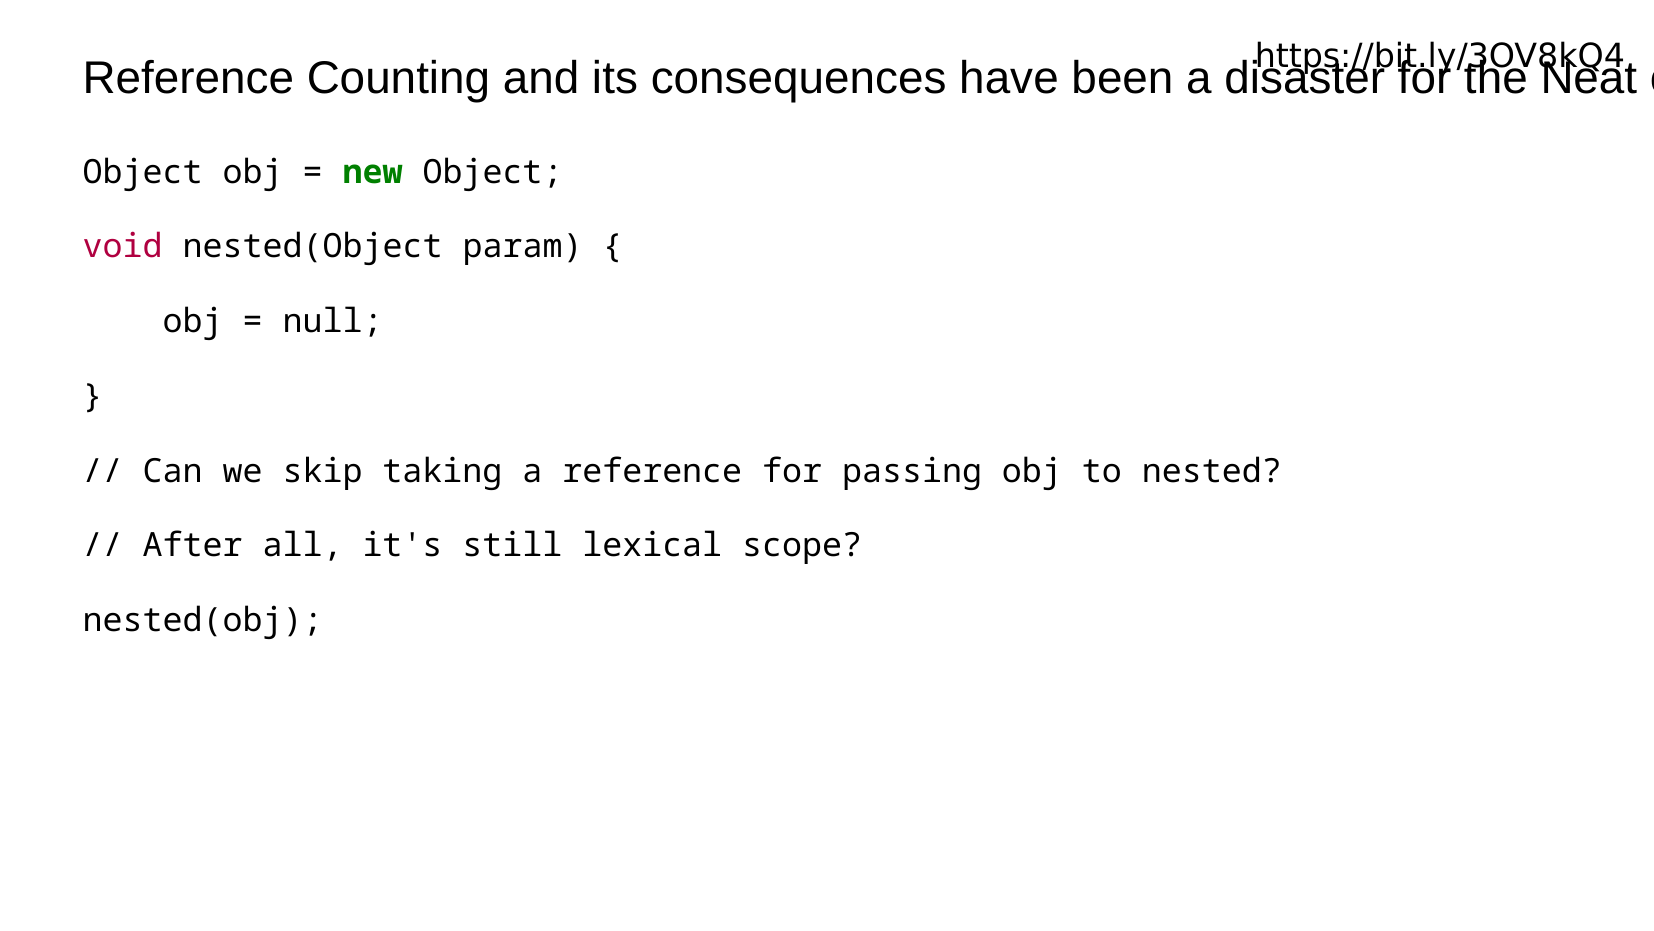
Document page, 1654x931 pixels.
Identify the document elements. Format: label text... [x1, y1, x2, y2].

title Reference Counting and its consequences have been a disaster for the Neat c [82, 37, 1654, 119]
list Object obj = new Object; void nested(Object param) { obj = null; } // Can we skip taking a reference for passing obj to nested? // After all, it's still lexical scope? nested(obj); [82, 147, 1571, 758]
